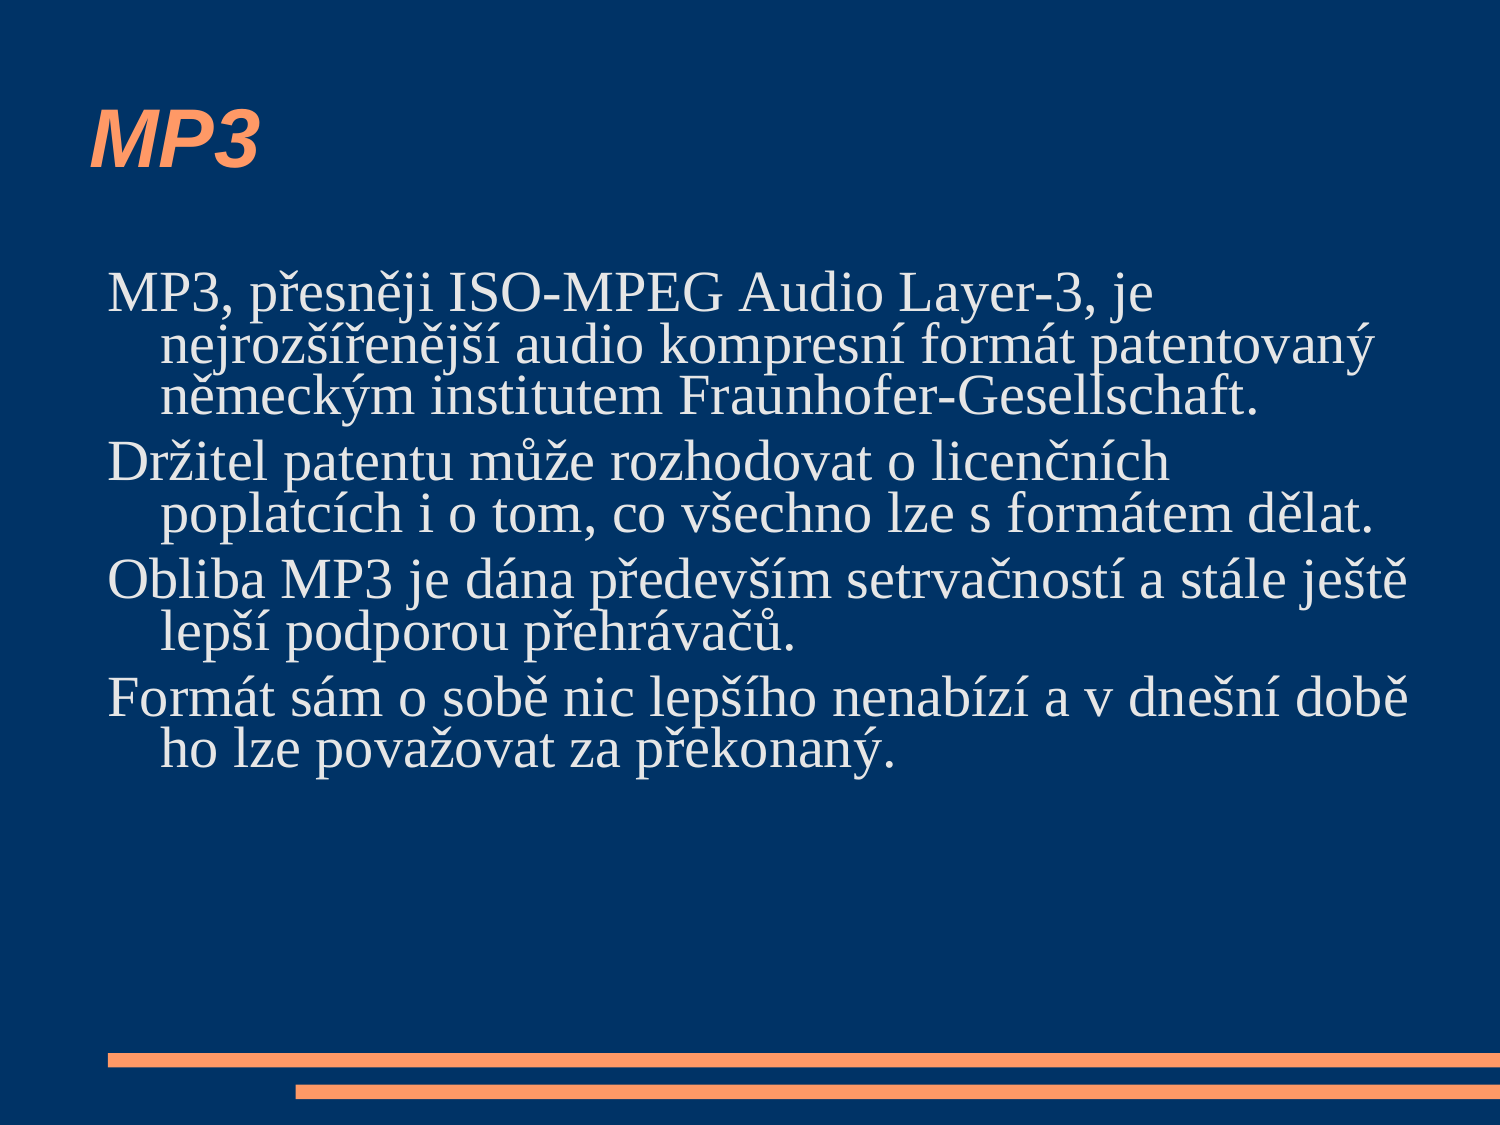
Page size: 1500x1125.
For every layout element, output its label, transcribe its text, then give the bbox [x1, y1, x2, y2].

list MP3, přesněji ISO-MPEG Audio Layer-3, je nejrozšířenější audio kompresní formát patentovaný německým institutem Fraunhofer-Gesellschaft. Držitel patentu může rozhodovat o licenčních poplatcích i o tom, co všechno lze s formátem dělat. Obliba MP3 je dána především setrvačností a stále ještě lepší podporou přehrávačů. Formát sám o sobě nic lepšího nenabízí a v dnešní době ho lze považovat za překonaný. [75, 262, 1426, 1006]
title MP3 [75, 45, 1426, 233]
